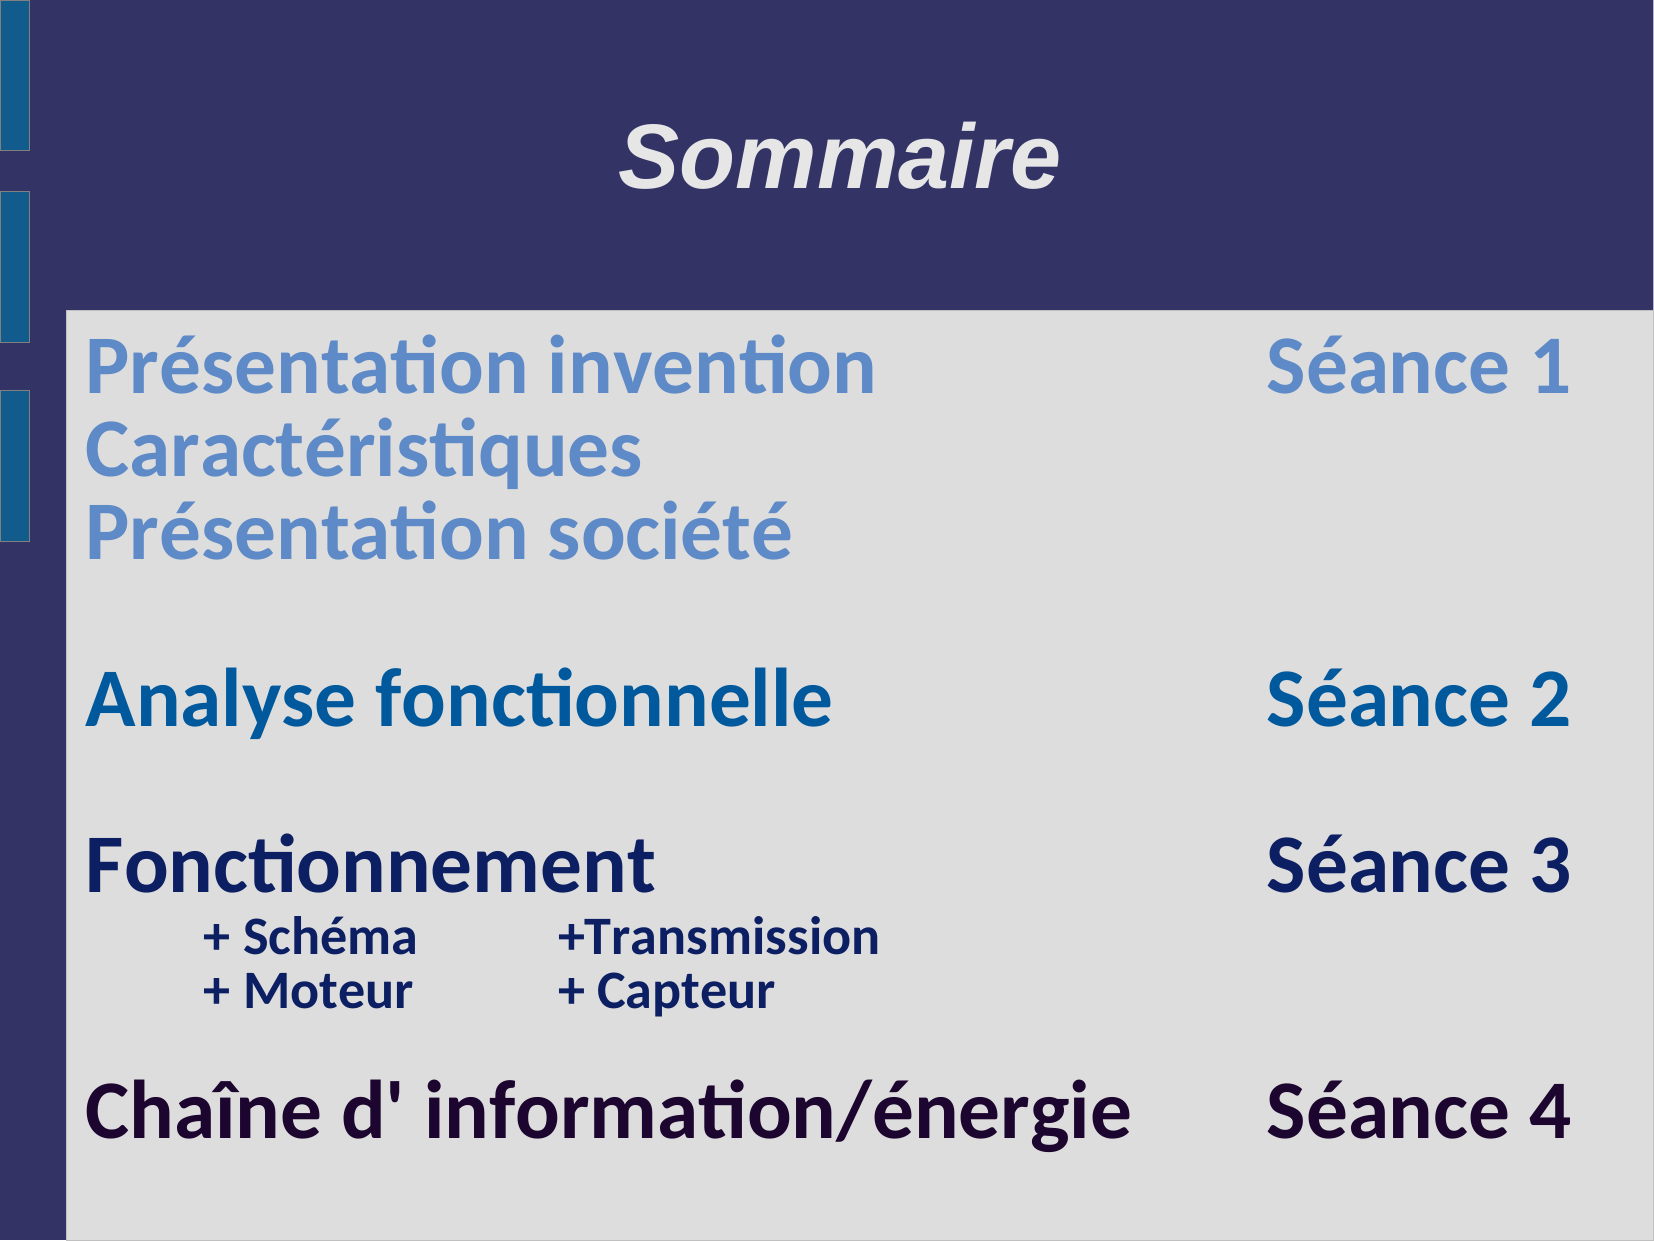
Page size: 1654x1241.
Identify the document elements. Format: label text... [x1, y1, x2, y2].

text_box Présentation invention Séance 1 Caractéristiques Présentation société Analyse fonctionnelle Séance 2 Fonctionnement Séance 3 + Schéma +Transmission + Moteur + Capteur Chaîne d' information/énergie Séance 4 [85, 330, 1654, 1241]
title Sommaire [86, 52, 1595, 260]
